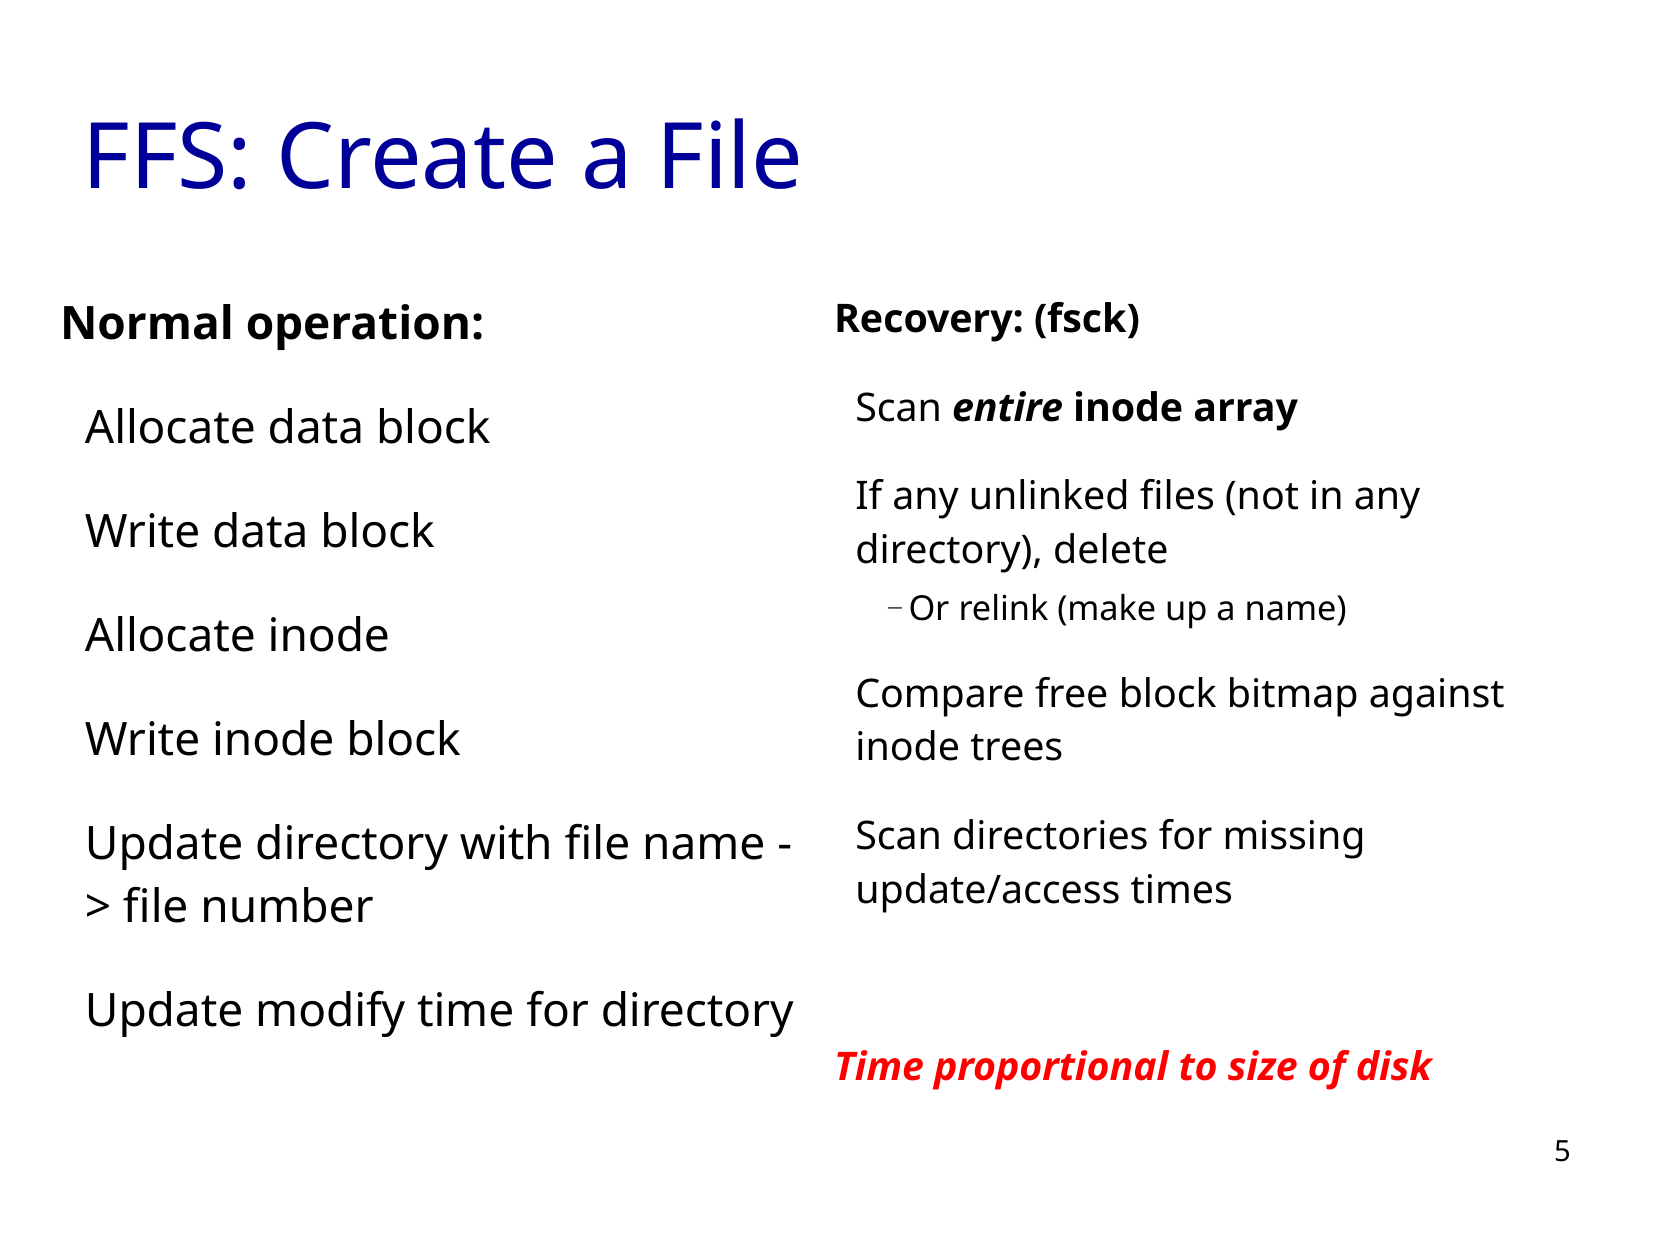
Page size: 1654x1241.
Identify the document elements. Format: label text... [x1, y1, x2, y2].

list Normal operation: Allocate data block Write data block Allocate inode Write inode block Update directory with file name -> file number Update modify time for directory [60, 290, 798, 1096]
list Recovery: (fsck) Scan entire inode array If any unlinked files (not in any directory), delete Or relink (make up a name) Compare free block bitmap against inode trees Scan directories for missing update/access times Time proportional to size of disk [834, 290, 1572, 1096]
title FFS: Create a File [82, 49, 1571, 257]
